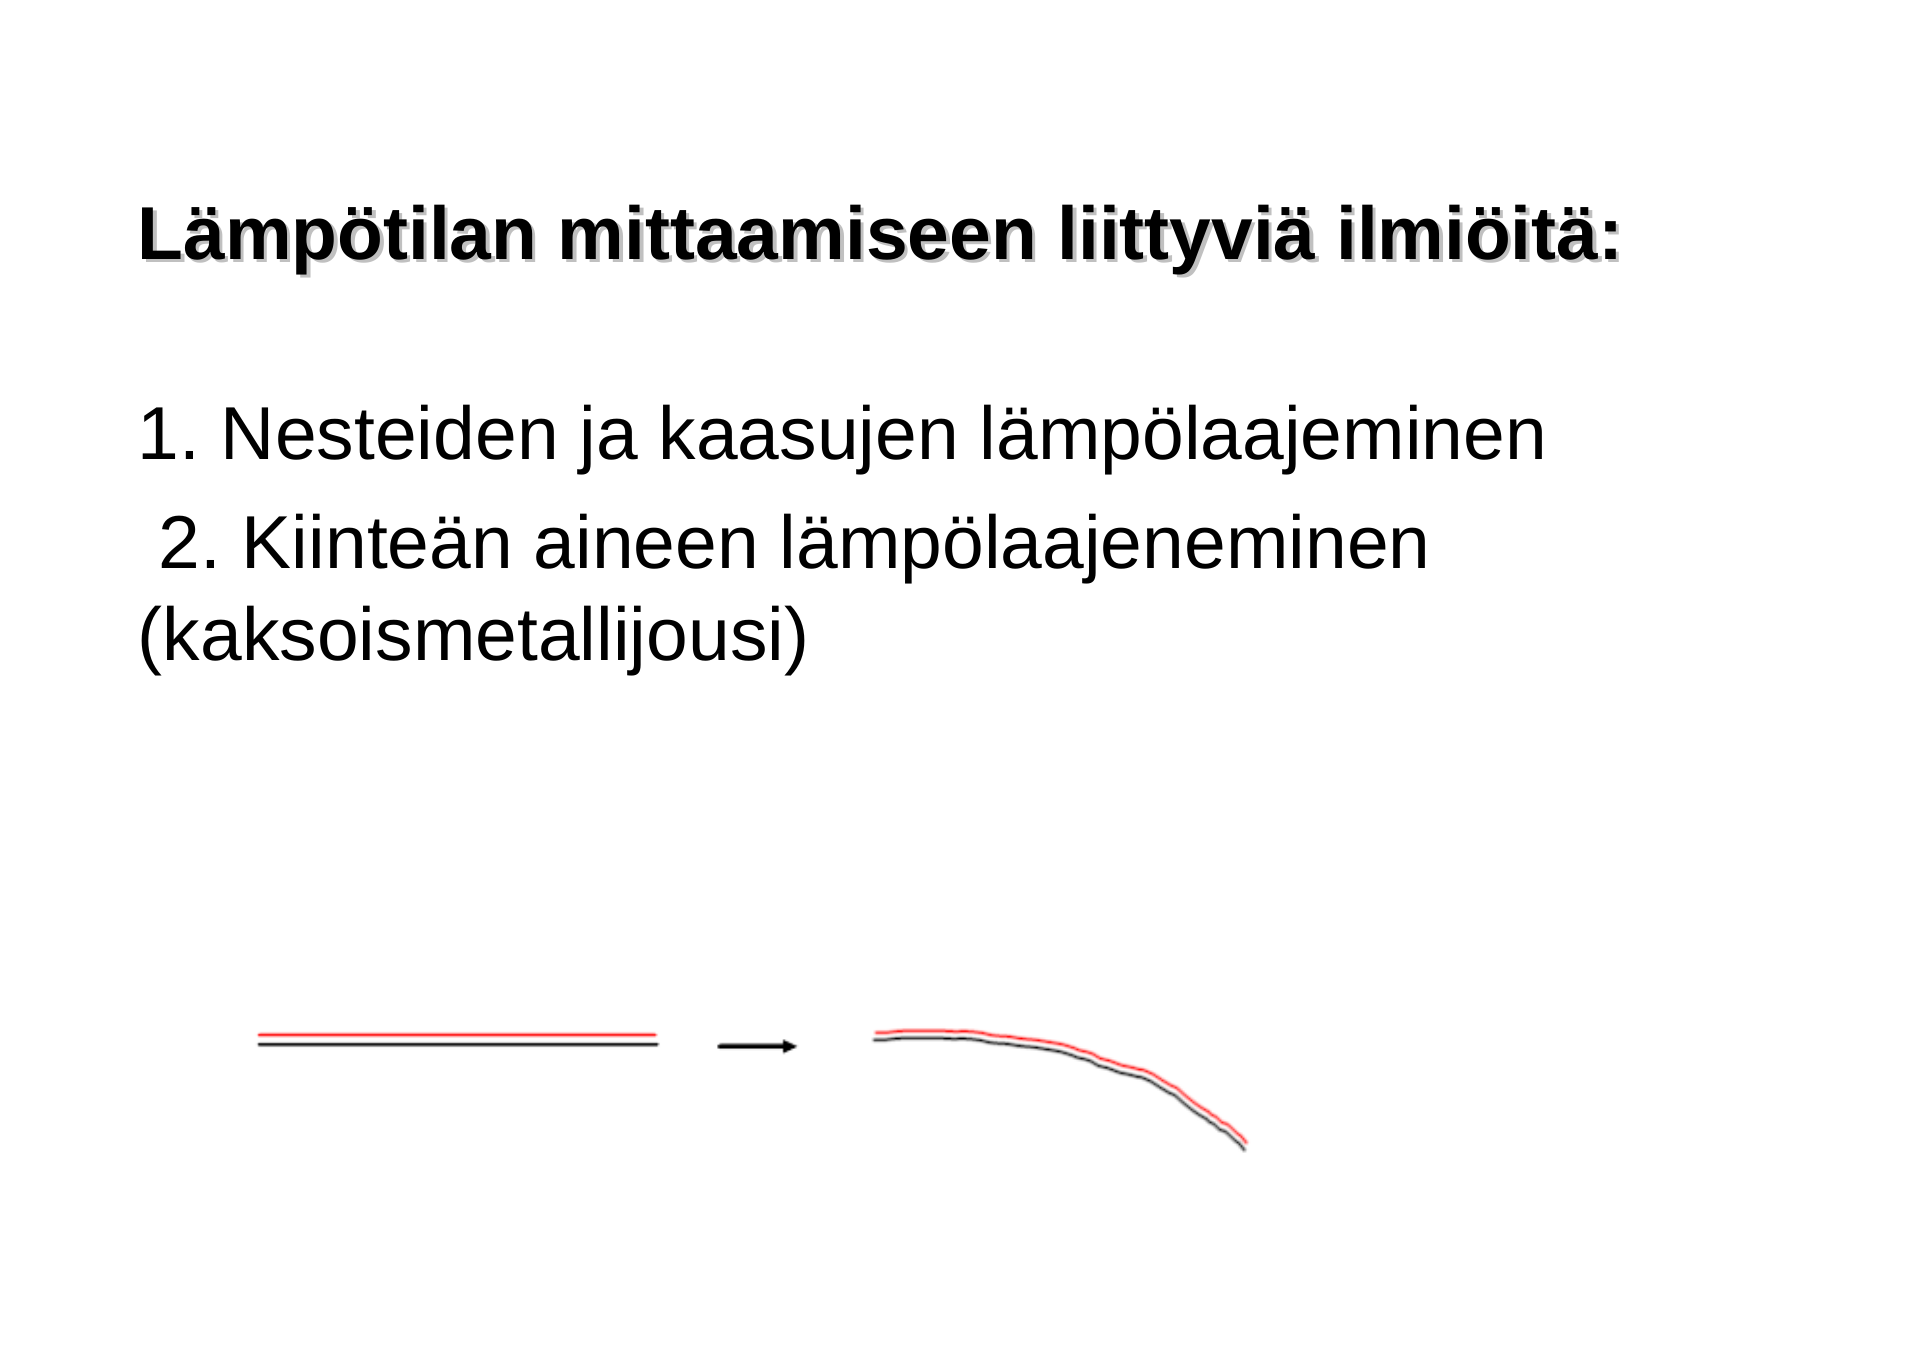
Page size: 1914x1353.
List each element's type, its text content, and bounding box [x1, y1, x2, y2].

picture [218, 925, 1324, 1224]
text_box Lämpötilan mittaamiseen liittyviä ilmiöitä: 1. Nesteiden ja kaasujen lämpölaajeminen 2. Kiinteän aineen lämpölaajeneminen (kaksoismetallijousi) [123, 177, 1790, 626]
